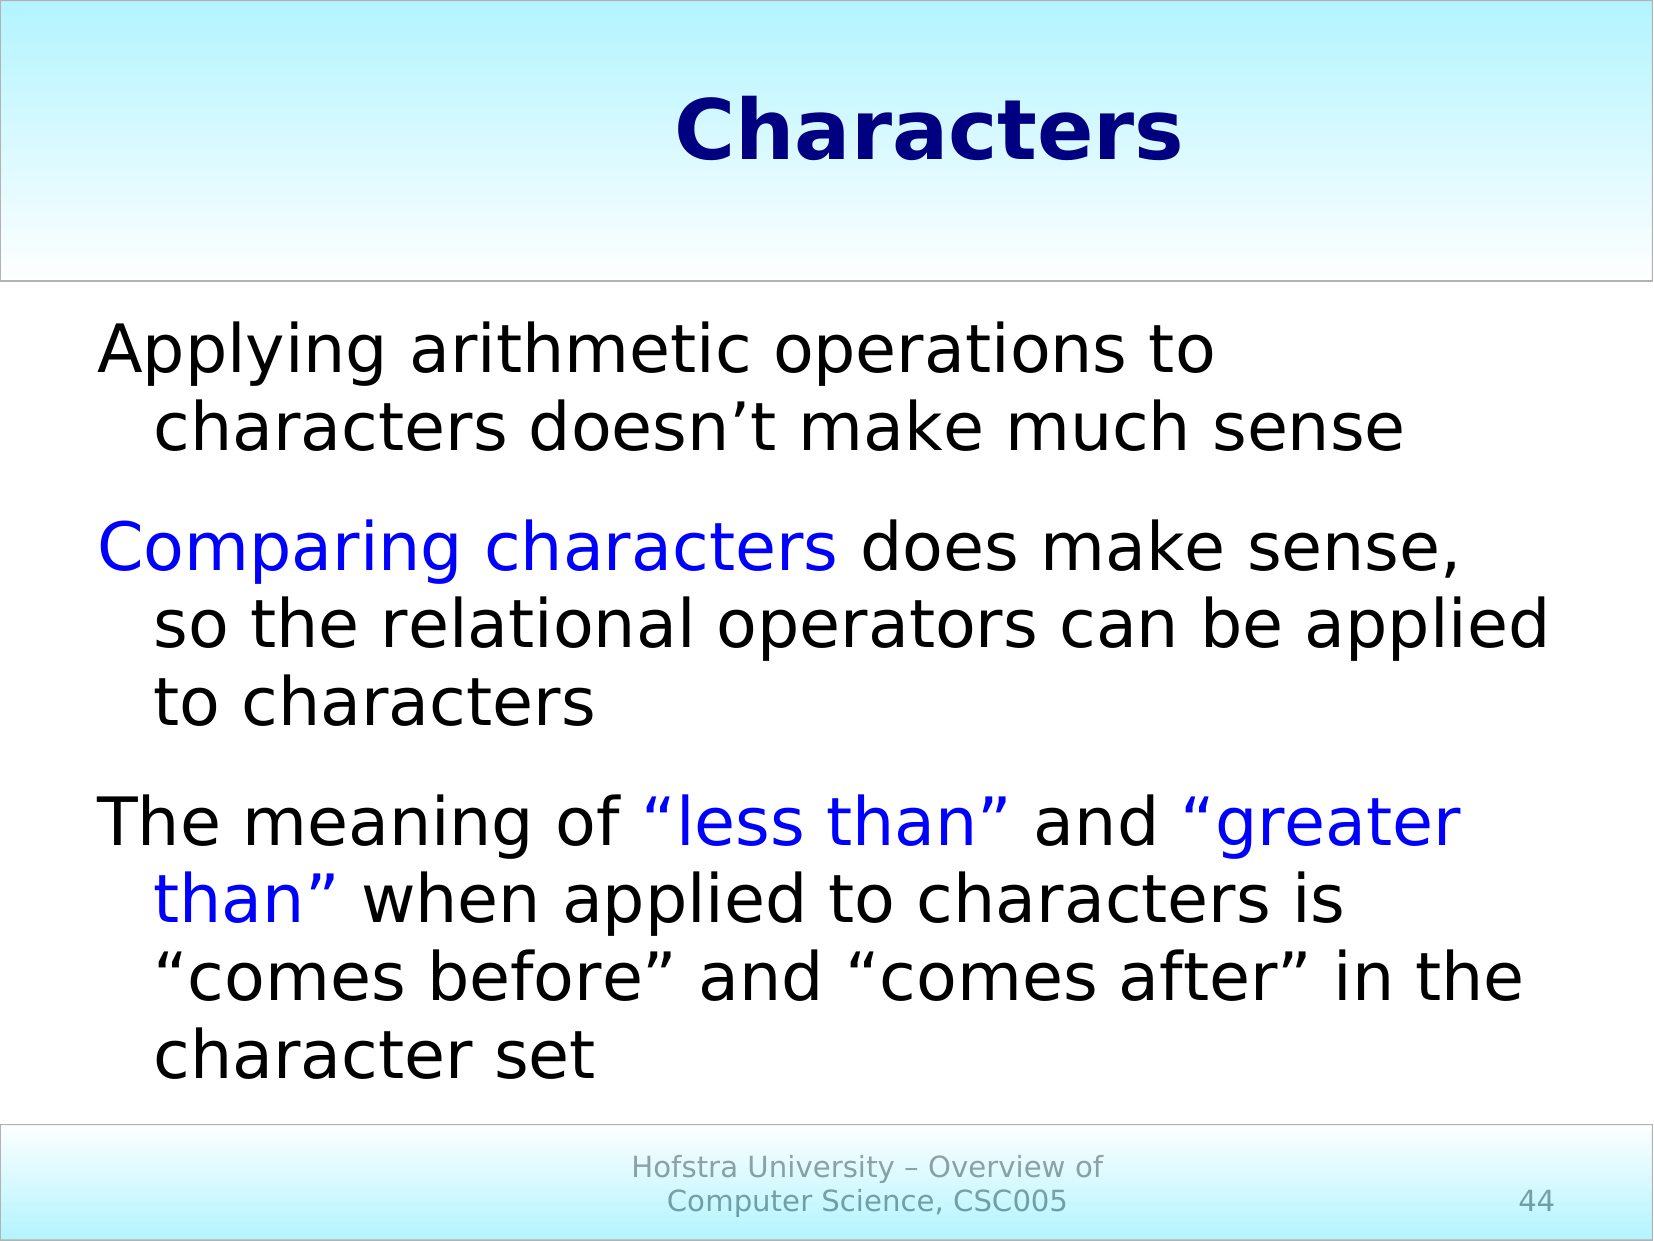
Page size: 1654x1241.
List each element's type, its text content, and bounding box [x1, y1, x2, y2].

title Characters [247, 27, 1612, 235]
list Applying arithmetic operations to characters doesn’t make much sense Comparing characters does make sense, so the relational operators can be applied to characters The meaning of “less than” and “greater than” when applied to characters is “comes before” and “comes after” in the character set [82, 303, 1571, 1206]
